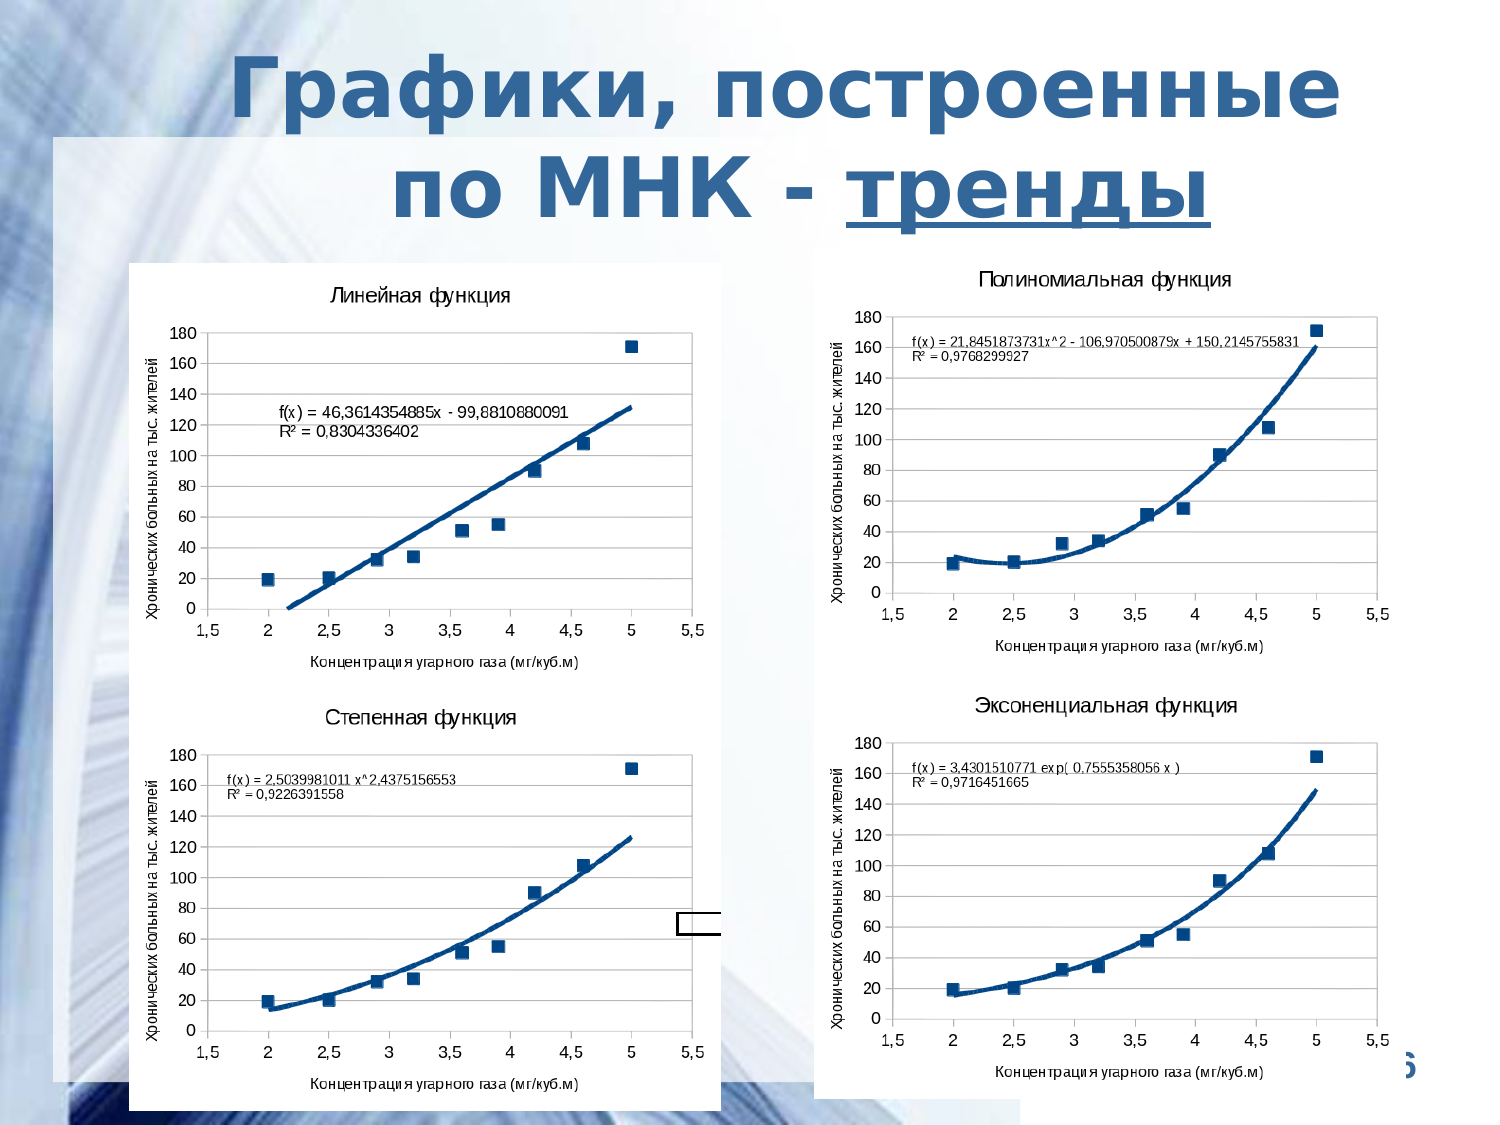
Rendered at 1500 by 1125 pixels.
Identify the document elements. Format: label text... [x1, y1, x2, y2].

picture [0, 0, 1500, 1125]
text_box Графики, построенные по МНК - тренды [212, 26, 1389, 242]
